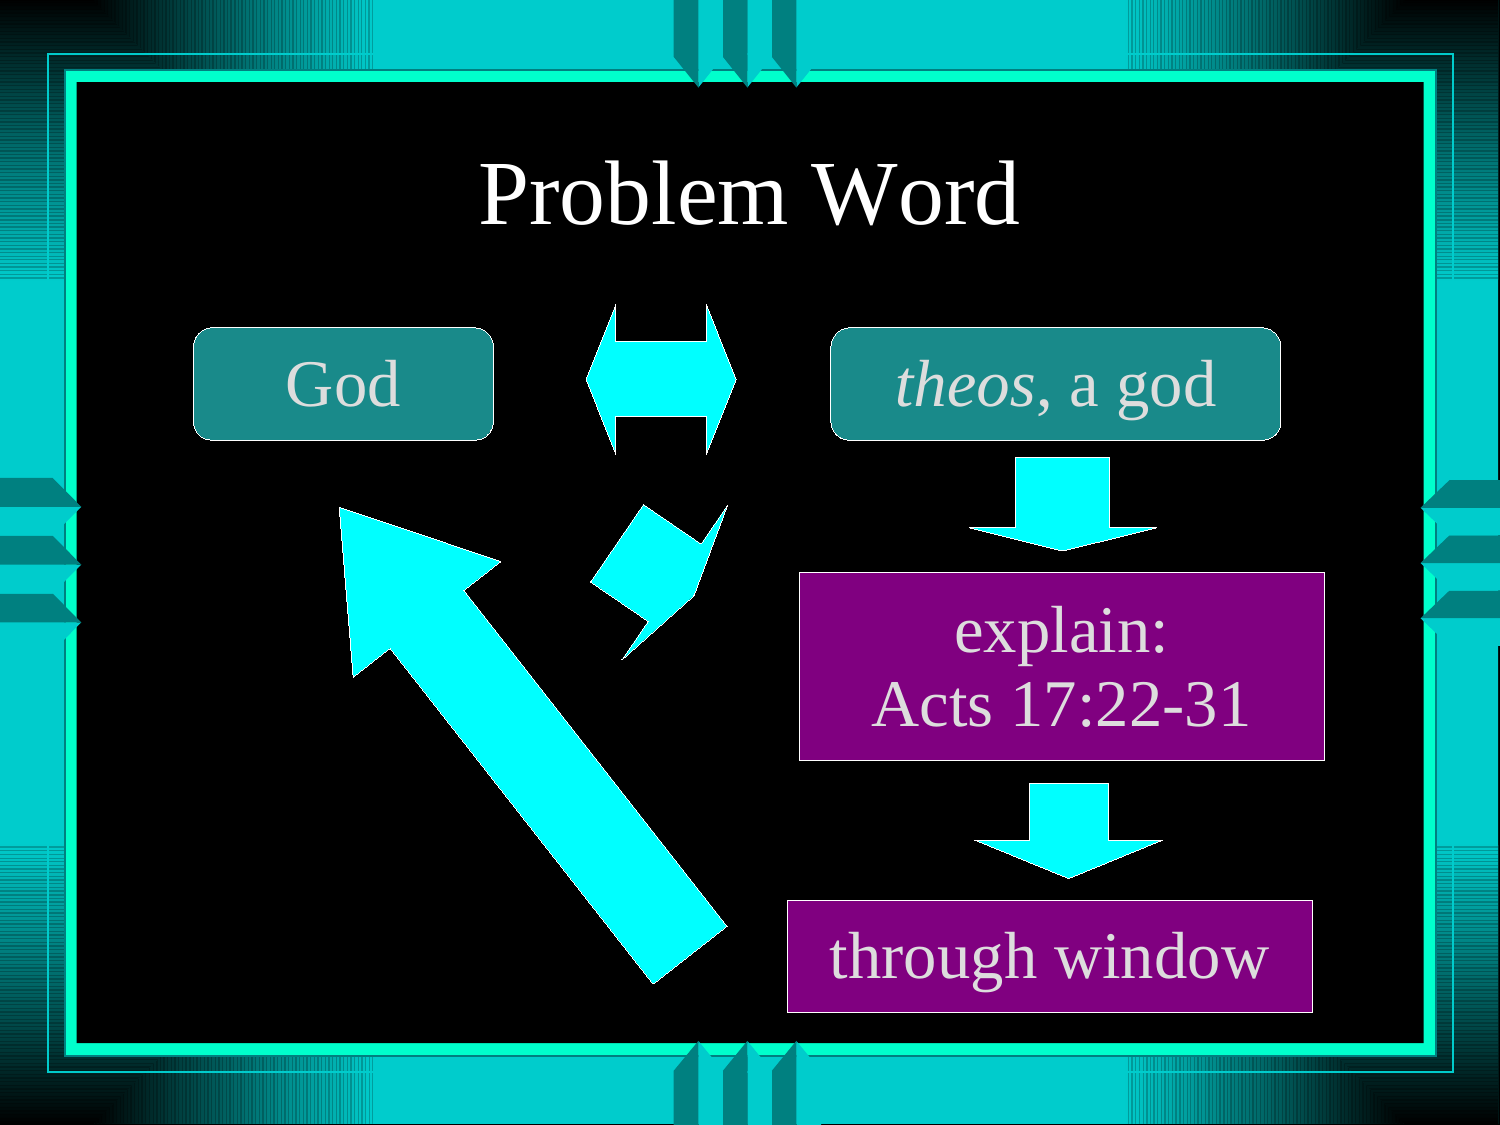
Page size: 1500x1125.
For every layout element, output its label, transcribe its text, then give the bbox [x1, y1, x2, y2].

text_box [586, 304, 737, 455]
text_box explain: Acts 17:22-31 [799, 572, 1325, 761]
text_box theos, a god [830, 327, 1281, 441]
text_box [339, 507, 728, 984]
text_box God [193, 327, 494, 441]
title Problem Word [112, 99, 1388, 288]
text_box [974, 783, 1163, 879]
text_box through window [787, 900, 1313, 1013]
text_box [969, 457, 1157, 551]
text_box [590, 504, 728, 660]
